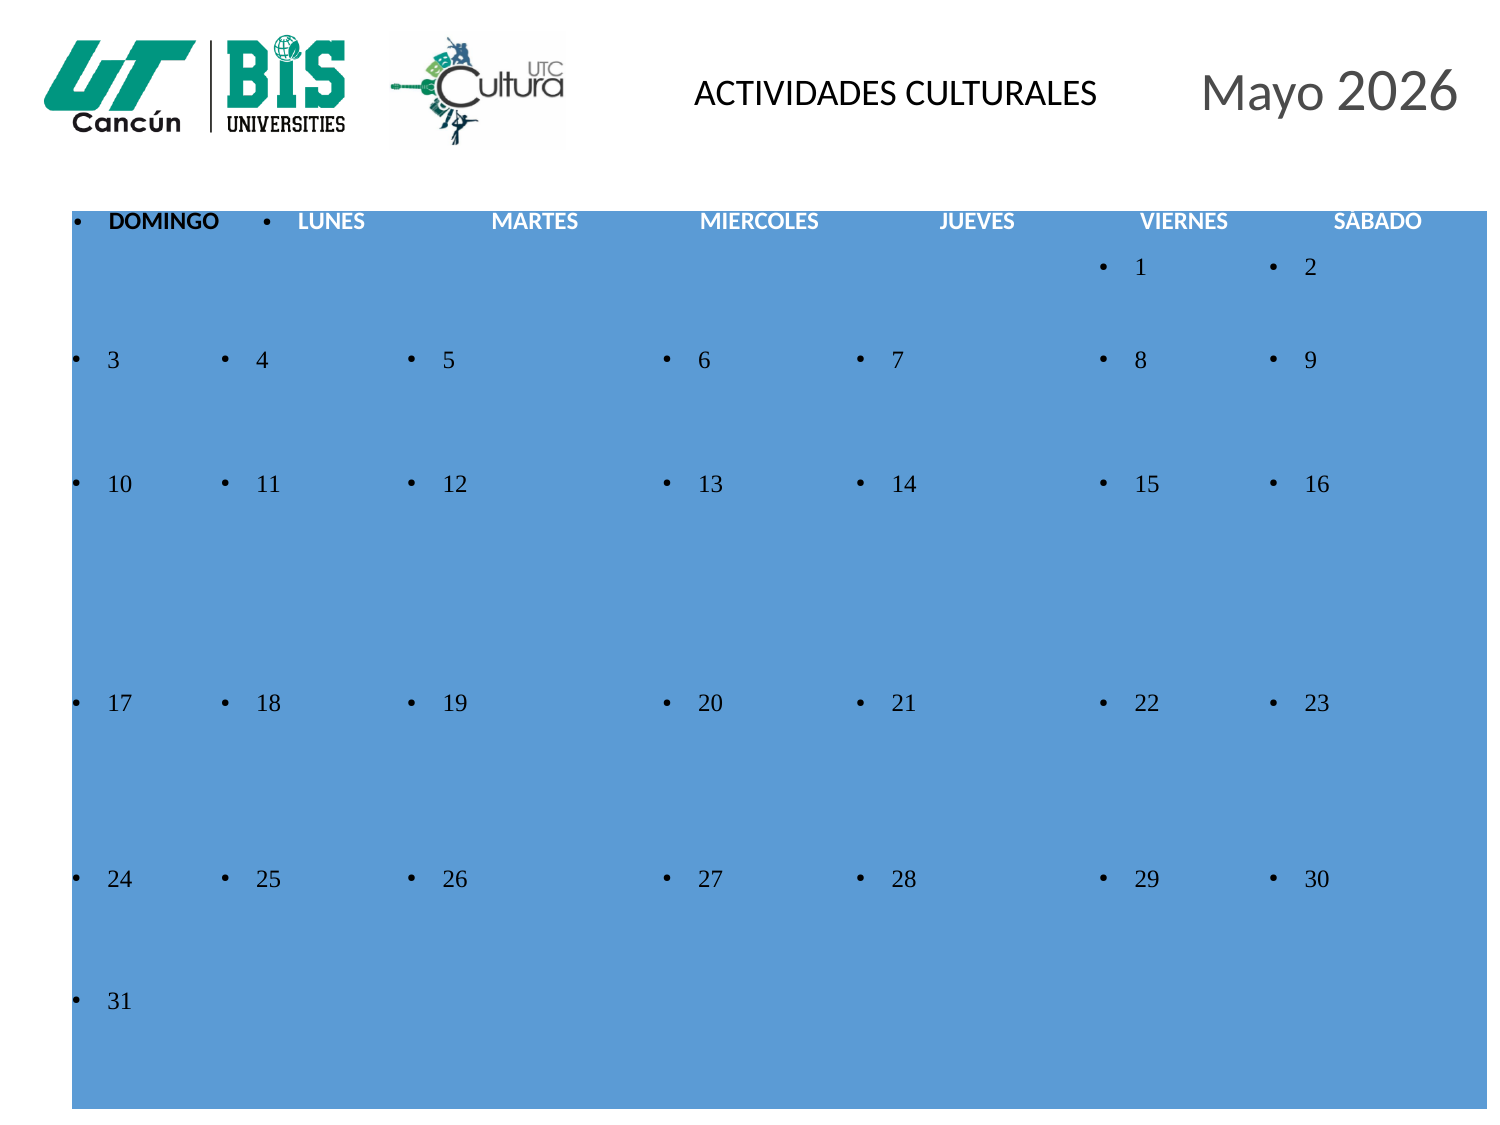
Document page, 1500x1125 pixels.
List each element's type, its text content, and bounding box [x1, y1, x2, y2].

picture [30, 24, 358, 143]
table_cell 31 [72, 987, 221, 1109]
table_cell 7 [856, 346, 1099, 470]
table_cell [407, 987, 663, 1109]
table_cell 3 [72, 346, 221, 470]
table_cell 12 [407, 470, 663, 690]
table_header MARTES [407, 211, 663, 253]
table_cell 17 [72, 690, 221, 865]
table_header JUEVES [856, 211, 1099, 253]
table_cell [407, 253, 663, 346]
table_cell [856, 253, 1099, 346]
table_cell 24 [72, 865, 221, 987]
table_header DOMINGO [72, 211, 221, 253]
table_cell 2 [1269, 253, 1487, 346]
table_cell 8 [1099, 346, 1269, 470]
table_cell 22 [1099, 690, 1269, 865]
table_cell 25 [221, 865, 407, 987]
table_cell 27 [663, 865, 856, 987]
table_header SÁBADO [1269, 211, 1487, 253]
title Mayo 2026 [1182, 9, 1479, 163]
table_cell [72, 253, 221, 346]
table_cell [221, 987, 407, 1109]
table_cell 4 [221, 346, 407, 470]
table_cell [856, 987, 1099, 1109]
table_header VIERNES [1099, 211, 1269, 253]
table_cell [1099, 987, 1269, 1109]
table_cell [1269, 987, 1487, 1109]
table_cell [221, 253, 407, 346]
picture [389, 6, 566, 166]
table_cell 14 [856, 470, 1099, 690]
table_cell 15 [1099, 470, 1269, 690]
table_cell 19 [407, 690, 663, 865]
table_cell [663, 987, 856, 1109]
table_cell 23 [1269, 690, 1487, 865]
table_header LUNES [221, 211, 407, 253]
table_cell 9 [1269, 346, 1487, 470]
table_cell 6 [663, 346, 856, 470]
table_cell 10 [72, 470, 221, 690]
table_cell 5 [407, 346, 663, 470]
table_cell 20 [663, 690, 856, 865]
table_header MIERCOLES [663, 211, 856, 253]
table_cell 16 [1269, 470, 1487, 690]
table_cell 11 [221, 470, 407, 690]
table_cell 21 [856, 690, 1099, 865]
table_cell 1 [1099, 253, 1269, 346]
table_cell 29 [1099, 865, 1269, 987]
table_cell 28 [856, 865, 1099, 987]
table_cell 26 [407, 865, 663, 987]
table_cell 30 [1269, 865, 1487, 987]
table_cell 18 [221, 690, 407, 865]
table_cell 13 [663, 470, 856, 690]
table_cell [663, 253, 856, 346]
text_box ACTIVIDADES CULTURALES [679, 60, 1267, 121]
